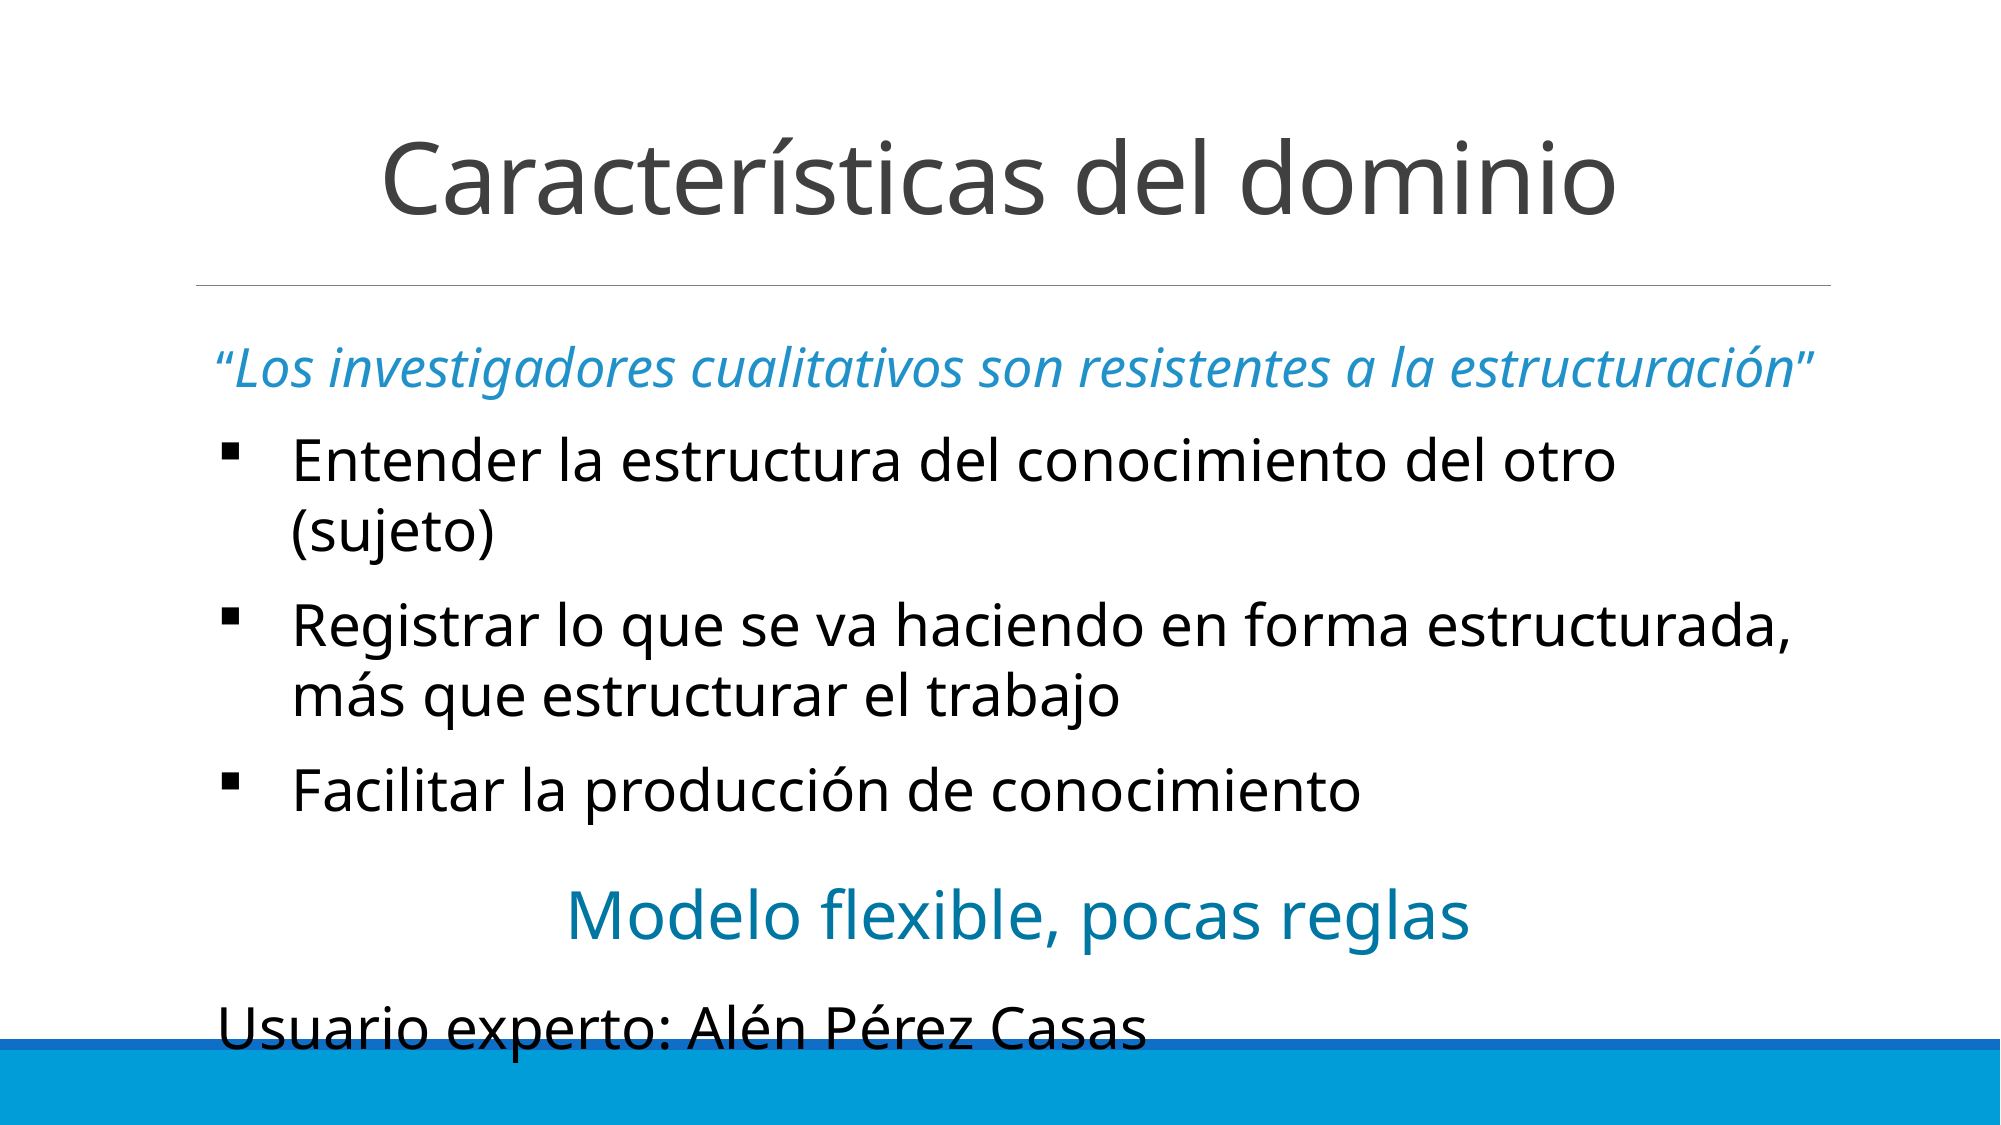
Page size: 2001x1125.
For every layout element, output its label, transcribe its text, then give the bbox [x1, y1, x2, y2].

title Características del dominio [164, 106, 1836, 243]
text_box “Los investigadores cualitativos son resistentes a la estructuración” Entender la estructura del conocimiento del otro (sujeto) Registrar lo que se va haciendo en forma estructurada, más que estructurar el trabajo Facilitar la producción de conocimiento Modelo flexible, pocas reglas Usuario experto: Alén Pérez Casas [202, 326, 1836, 1069]
